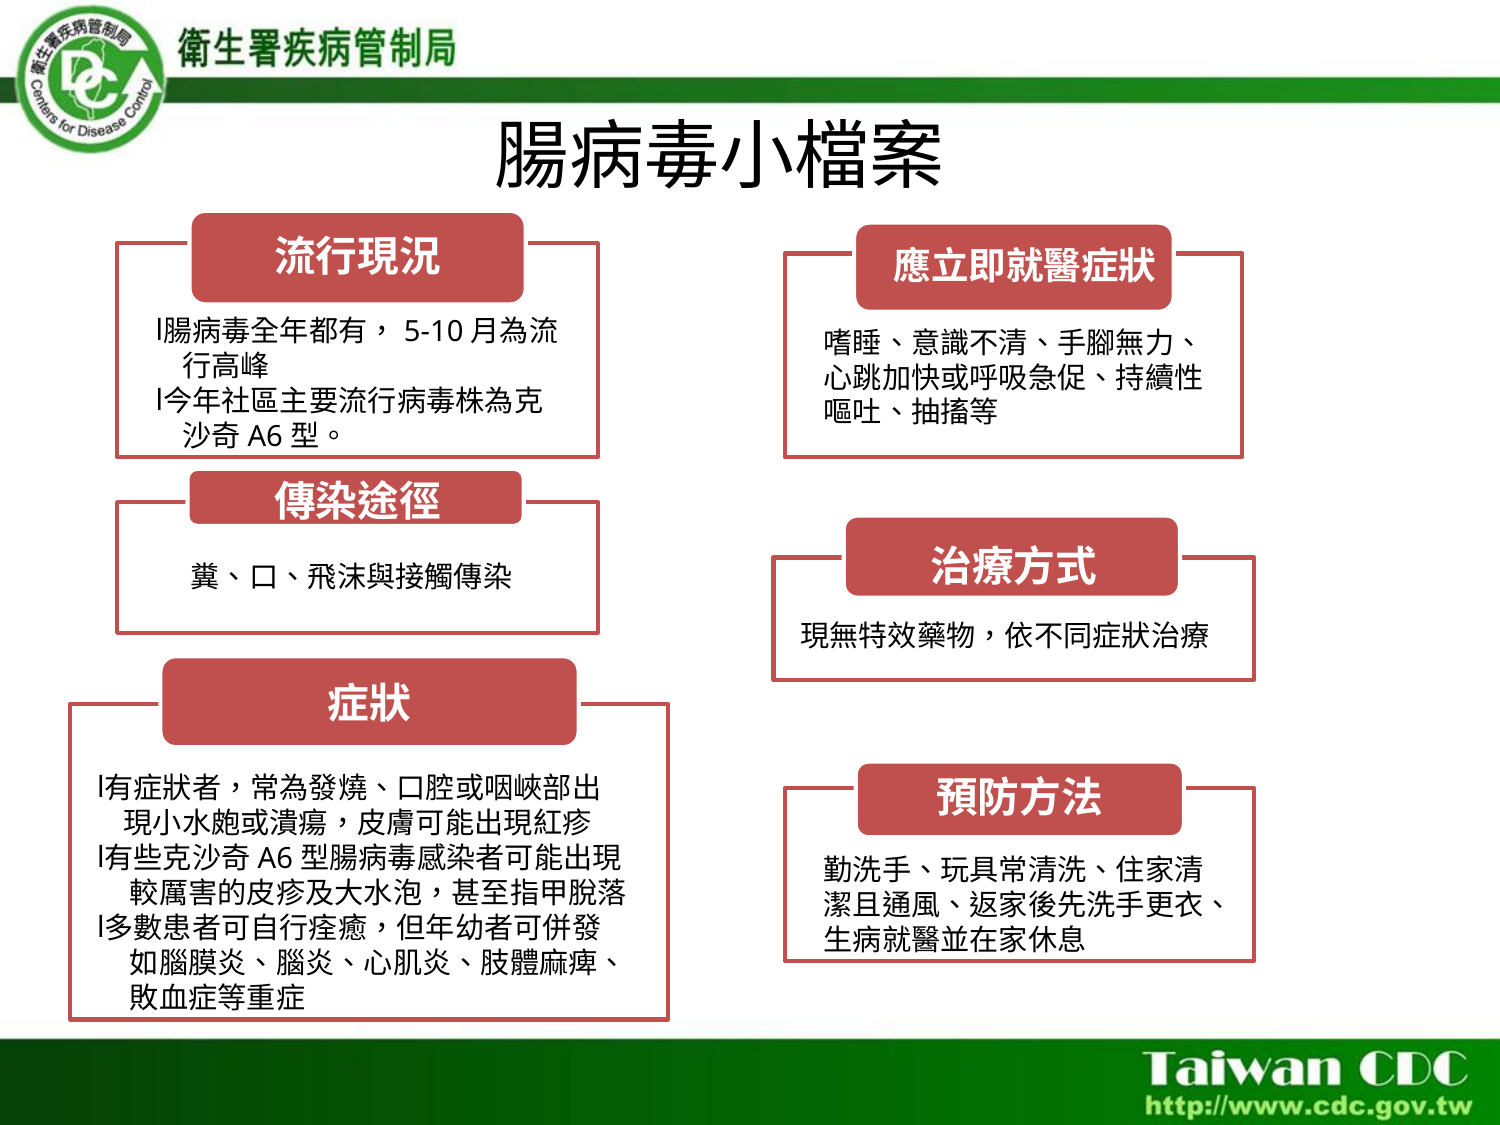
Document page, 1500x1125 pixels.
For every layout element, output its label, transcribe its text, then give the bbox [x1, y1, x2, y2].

text_box 現無特效藥物，依不同症狀治療 [785, 609, 1231, 660]
text_box [163, 656, 577, 663]
text_box 症狀 [162, 663, 577, 747]
text_box 糞、口、飛沫與接觸傳染 [175, 550, 633, 602]
text_box 傳染途徑 [191, 469, 525, 537]
text_box [117, 220, 598, 457]
text_box 流行現況 [191, 216, 525, 300]
title 腸病毒小檔案 [82, 58, 1358, 247]
text_box [773, 515, 1254, 680]
text_box 勤洗手、玩具常清洗、住家清潔且通風、返家後先洗手更衣、生病就醫並在家休息 [808, 843, 1231, 965]
text_box [858, 222, 1170, 227]
text_box 腸病毒全年都有，5-10月為流 行高峰 今年社區主要流行病毒株為克 沙奇A6型。 [140, 304, 598, 462]
text_box 應立即就醫症狀 [855, 227, 1195, 307]
text_box [785, 768, 1254, 961]
text_box 預防方法 [857, 765, 1183, 834]
text_box 嗜睡、意識不清、手腳無力、心跳加快或呼吸急促、持續性嘔吐、抽搐等 [808, 316, 1231, 438]
text_box [117, 471, 598, 633]
text_box [70, 664, 668, 1020]
text_box 有症狀者，常為發燒、口腔或咽峽部出 現小水皰或潰瘍，皮膚可能出現紅疹 有些克沙奇A6型腸病毒感染者可能出現 較厲害的皮疹及大水泡，甚至指甲脫落 多數患者可自行痊癒，但年幼者可併發 如腦膜炎、腦炎、心肌炎、肢體麻痺、 敗血症等重症 [82, 761, 657, 1025]
text_box [193, 210, 522, 216]
text_box 治療方式 [847, 527, 1181, 609]
text_box [785, 232, 1242, 457]
text_box [859, 761, 1180, 765]
